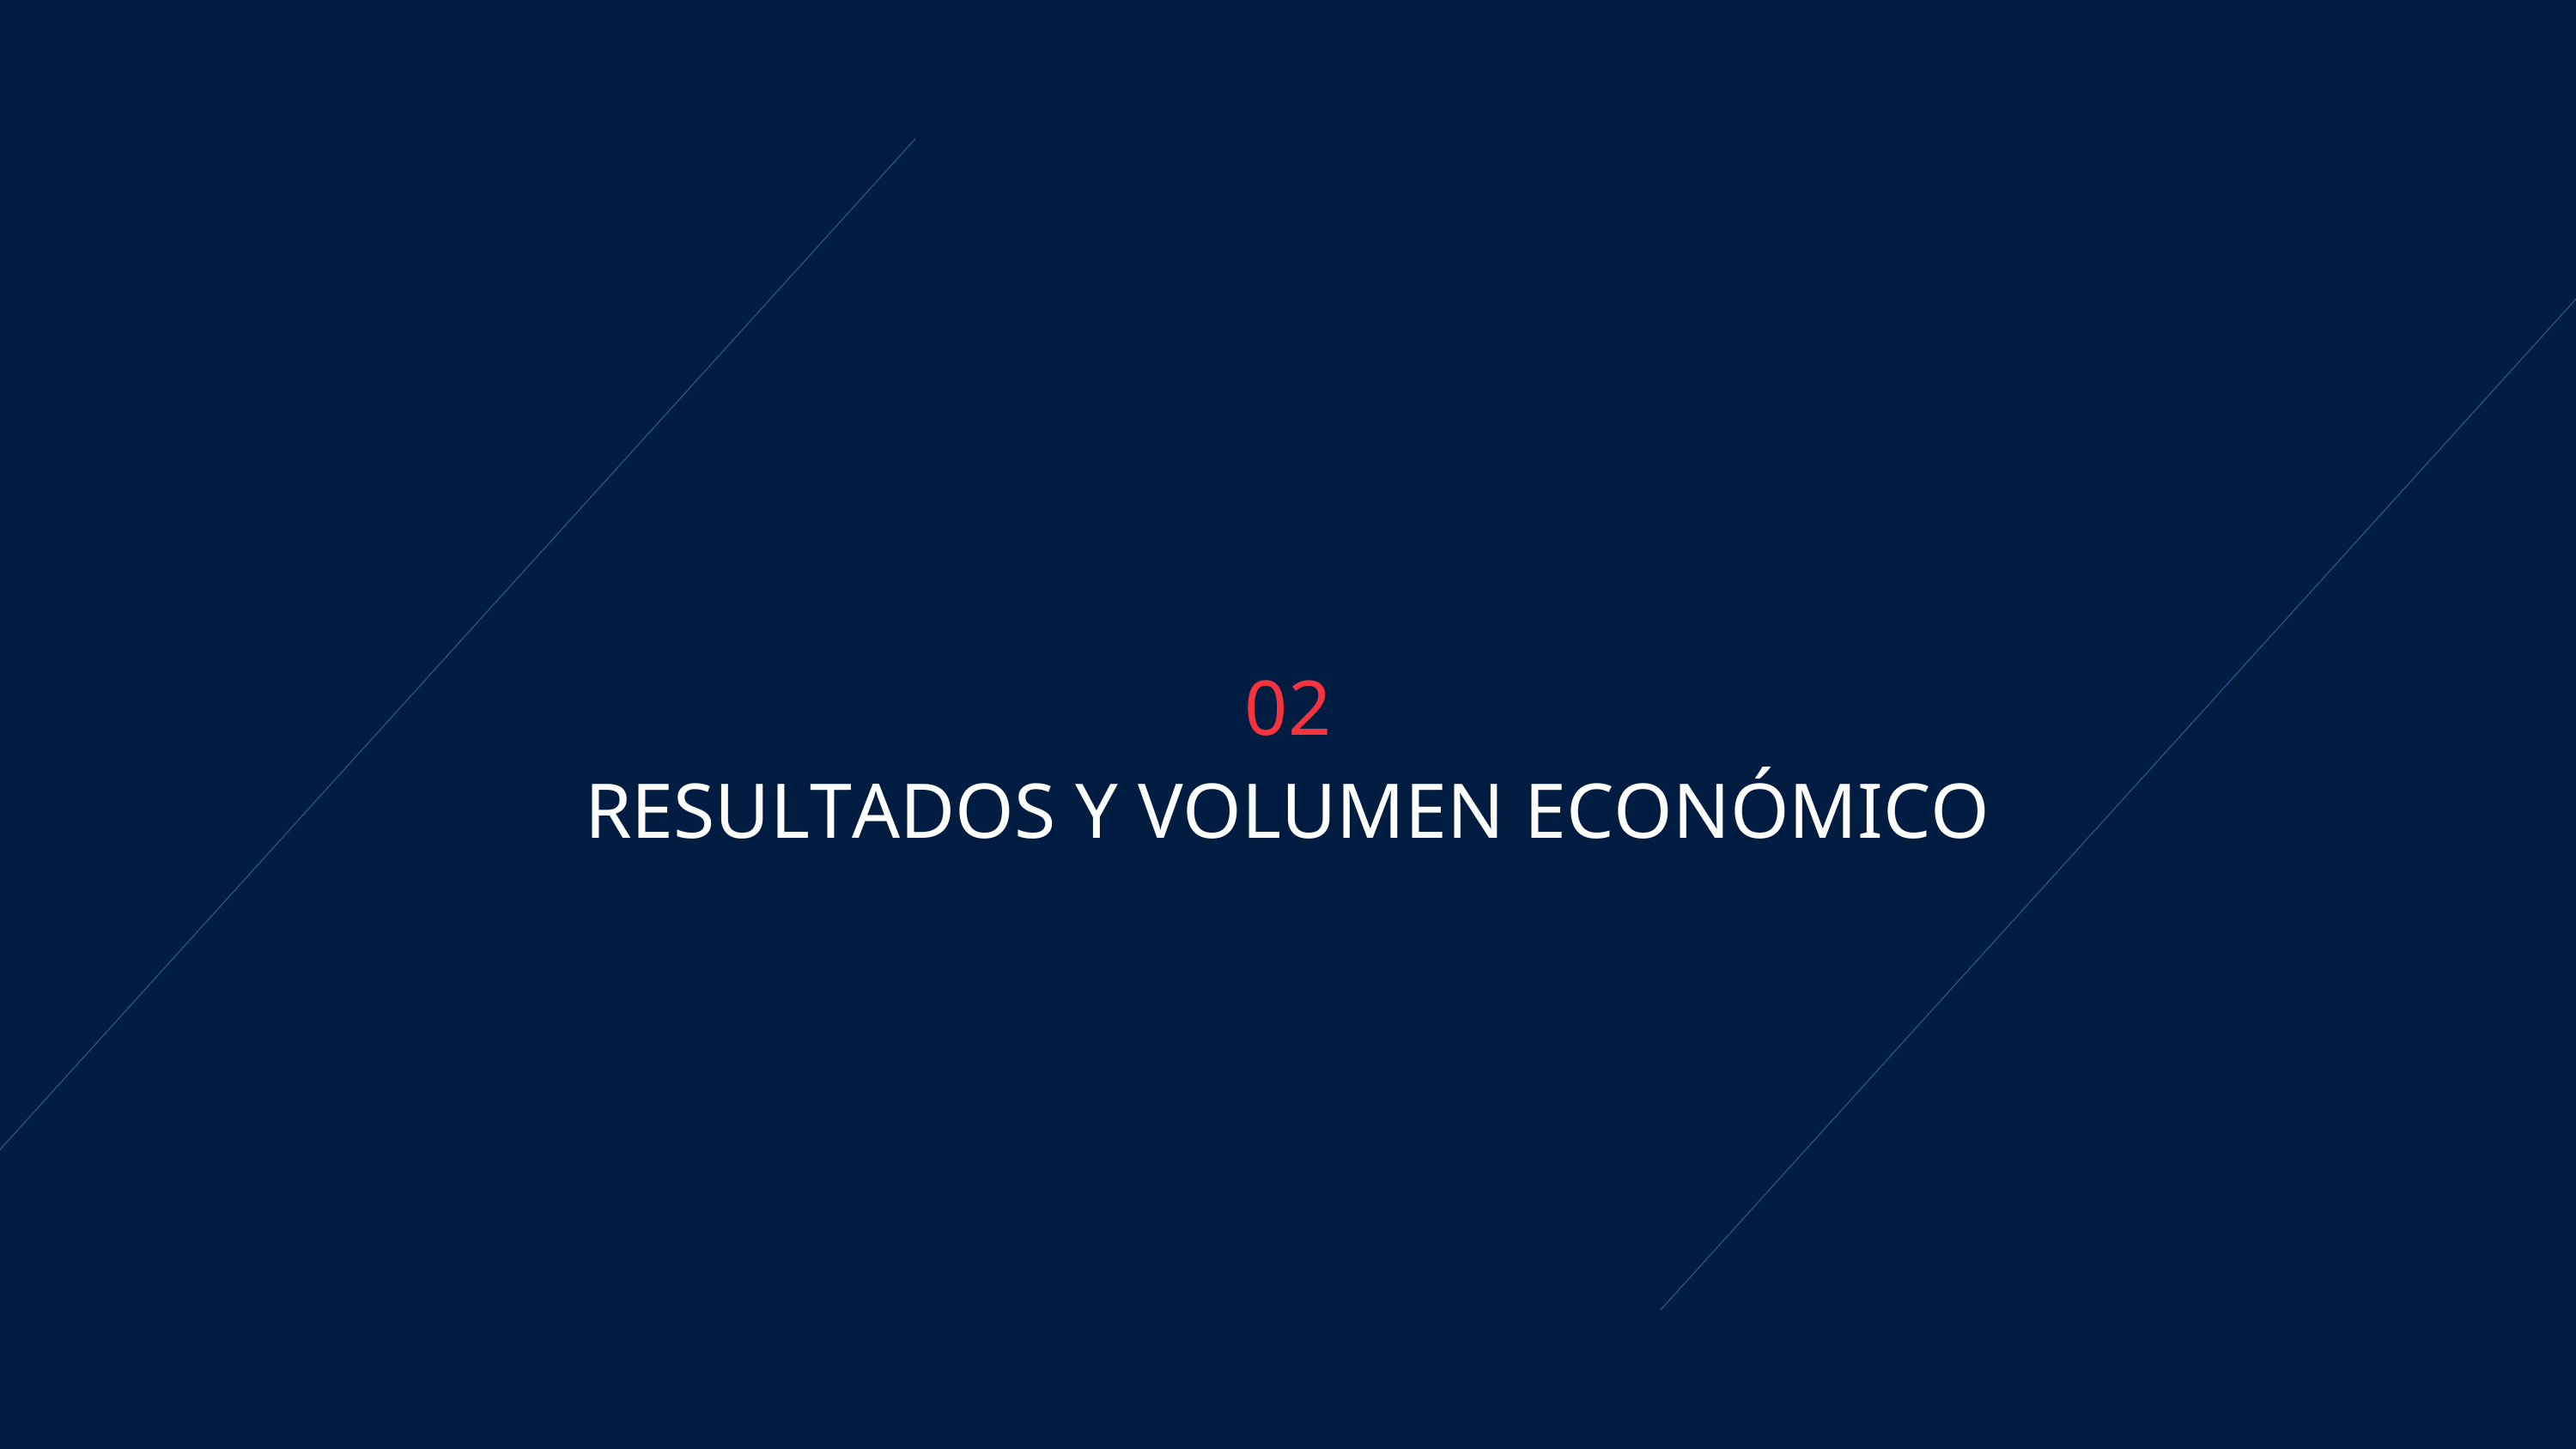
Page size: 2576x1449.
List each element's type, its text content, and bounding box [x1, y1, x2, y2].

list 02 RESULTADOS Y VOLUMEN ECONÓMICO [240, 647, 2336, 869]
